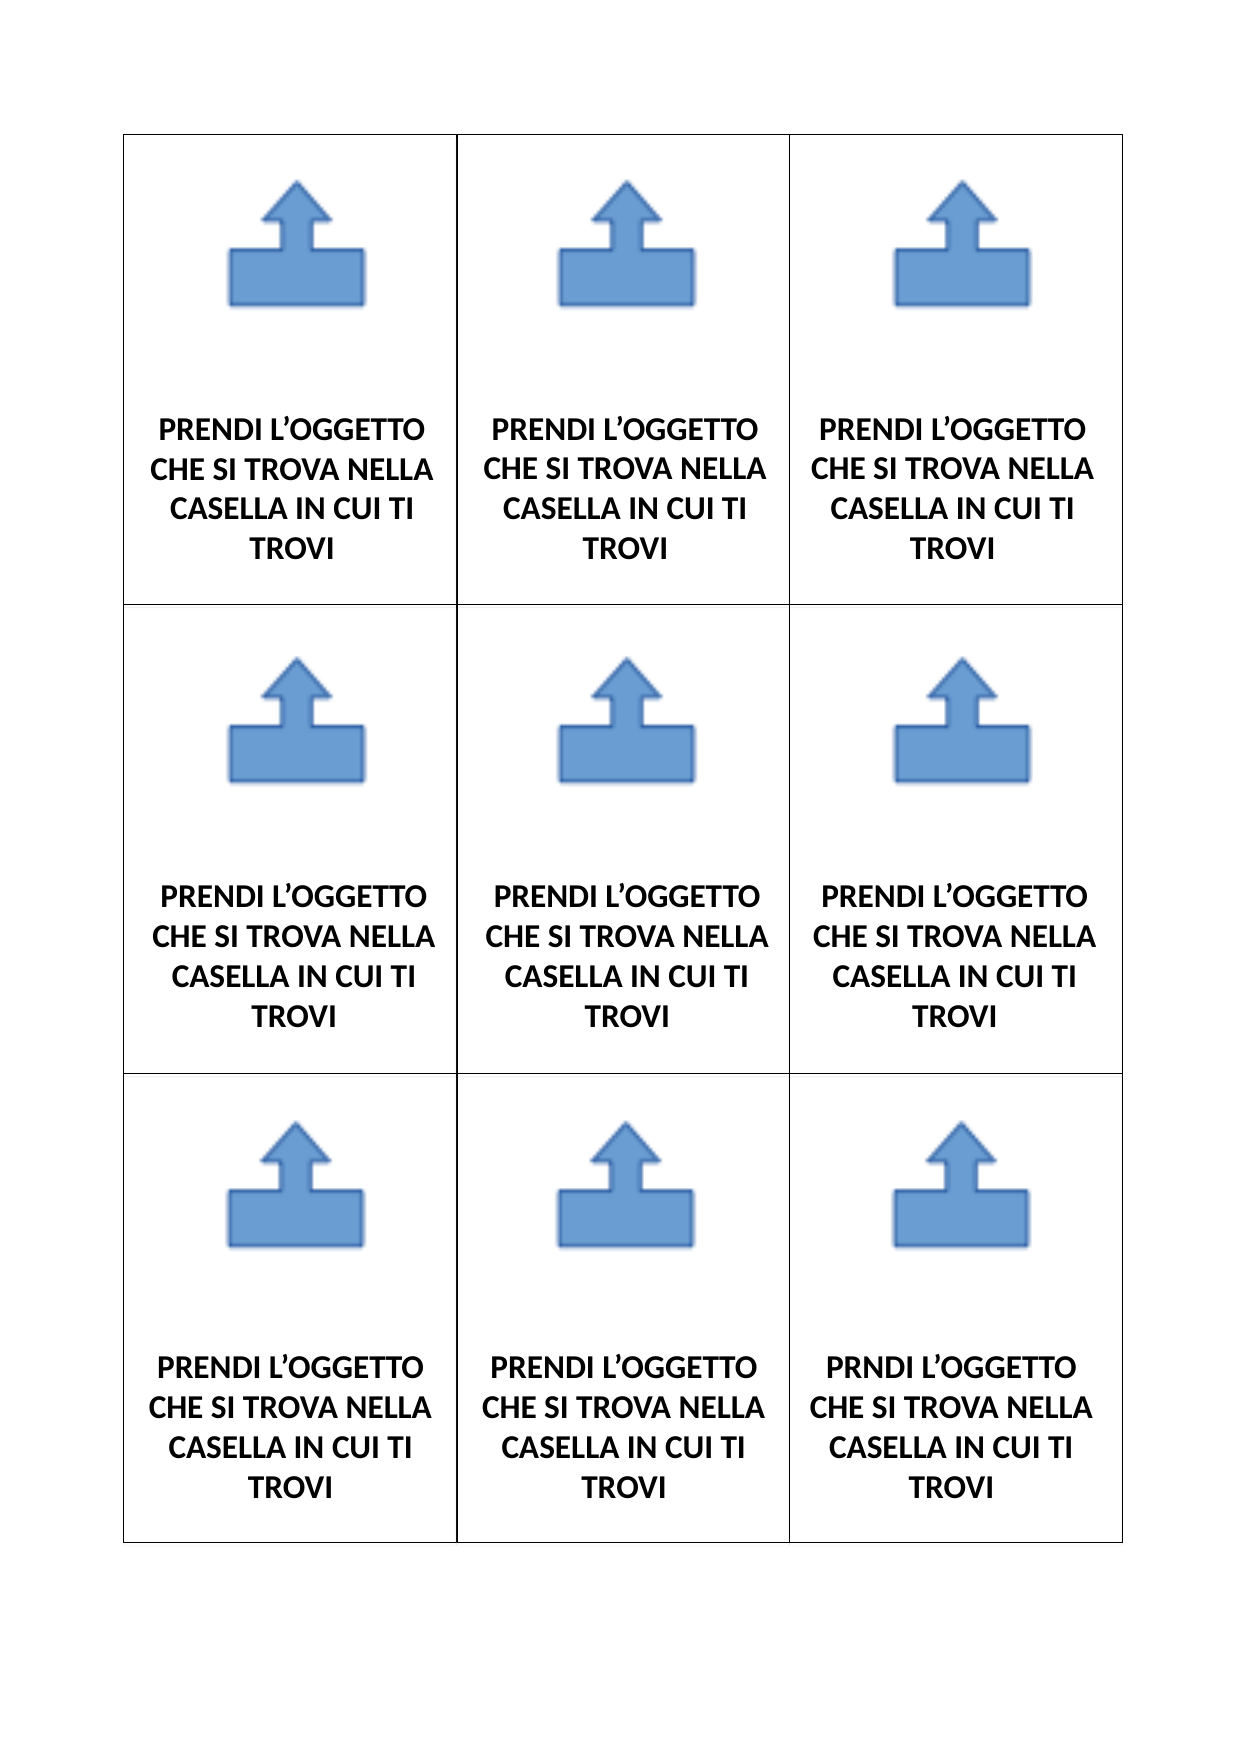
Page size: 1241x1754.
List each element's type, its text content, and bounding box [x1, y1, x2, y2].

text_box PRENDI L’OGGETTO CHE SI TROVA NELLA CASELLA IN CUI TI TROVI [794, 399, 1112, 574]
picture [809, 1102, 1103, 1323]
picture [144, 638, 439, 858]
text_box PRENDI L’OGGETTO CHE SI TROVA NELLA CASELLA IN CUI TI TROVI [796, 867, 1114, 1042]
picture [810, 161, 1104, 382]
text_box PRNDI L’OGGETTO CHE SI TROVA NELLA CASELLA IN CUI TI TROVI [792, 1337, 1111, 1513]
picture [474, 638, 769, 858]
picture [473, 1102, 768, 1323]
text_box PRENDI L’OGGETTO CHE SI TROVA NELLA CASELLA IN CUI TI TROVI [135, 867, 453, 1042]
picture [474, 161, 769, 382]
text_box PRENDI L’OGGETTO CHE SI TROVA NELLA CASELLA IN CUI TI TROVI [468, 867, 787, 1042]
text_box PRENDI L’OGGETTO CHE SI TROVA NELLA CASELLA IN CUI TI TROVI [466, 399, 785, 574]
text_box PRENDI L’OGGETTO CHE SI TROVA NELLA CASELLA IN CUI TI TROVI [131, 1337, 450, 1513]
picture [144, 161, 439, 382]
picture [143, 1102, 438, 1323]
text_box PRENDI L’OGGETTO CHE SI TROVA NELLA CASELLA IN CUI TI TROVI [133, 399, 451, 574]
text_box PRENDI L’OGGETTO CHE SI TROVA NELLA CASELLA IN CUI TI TROVI [465, 1337, 783, 1513]
picture [810, 638, 1104, 858]
